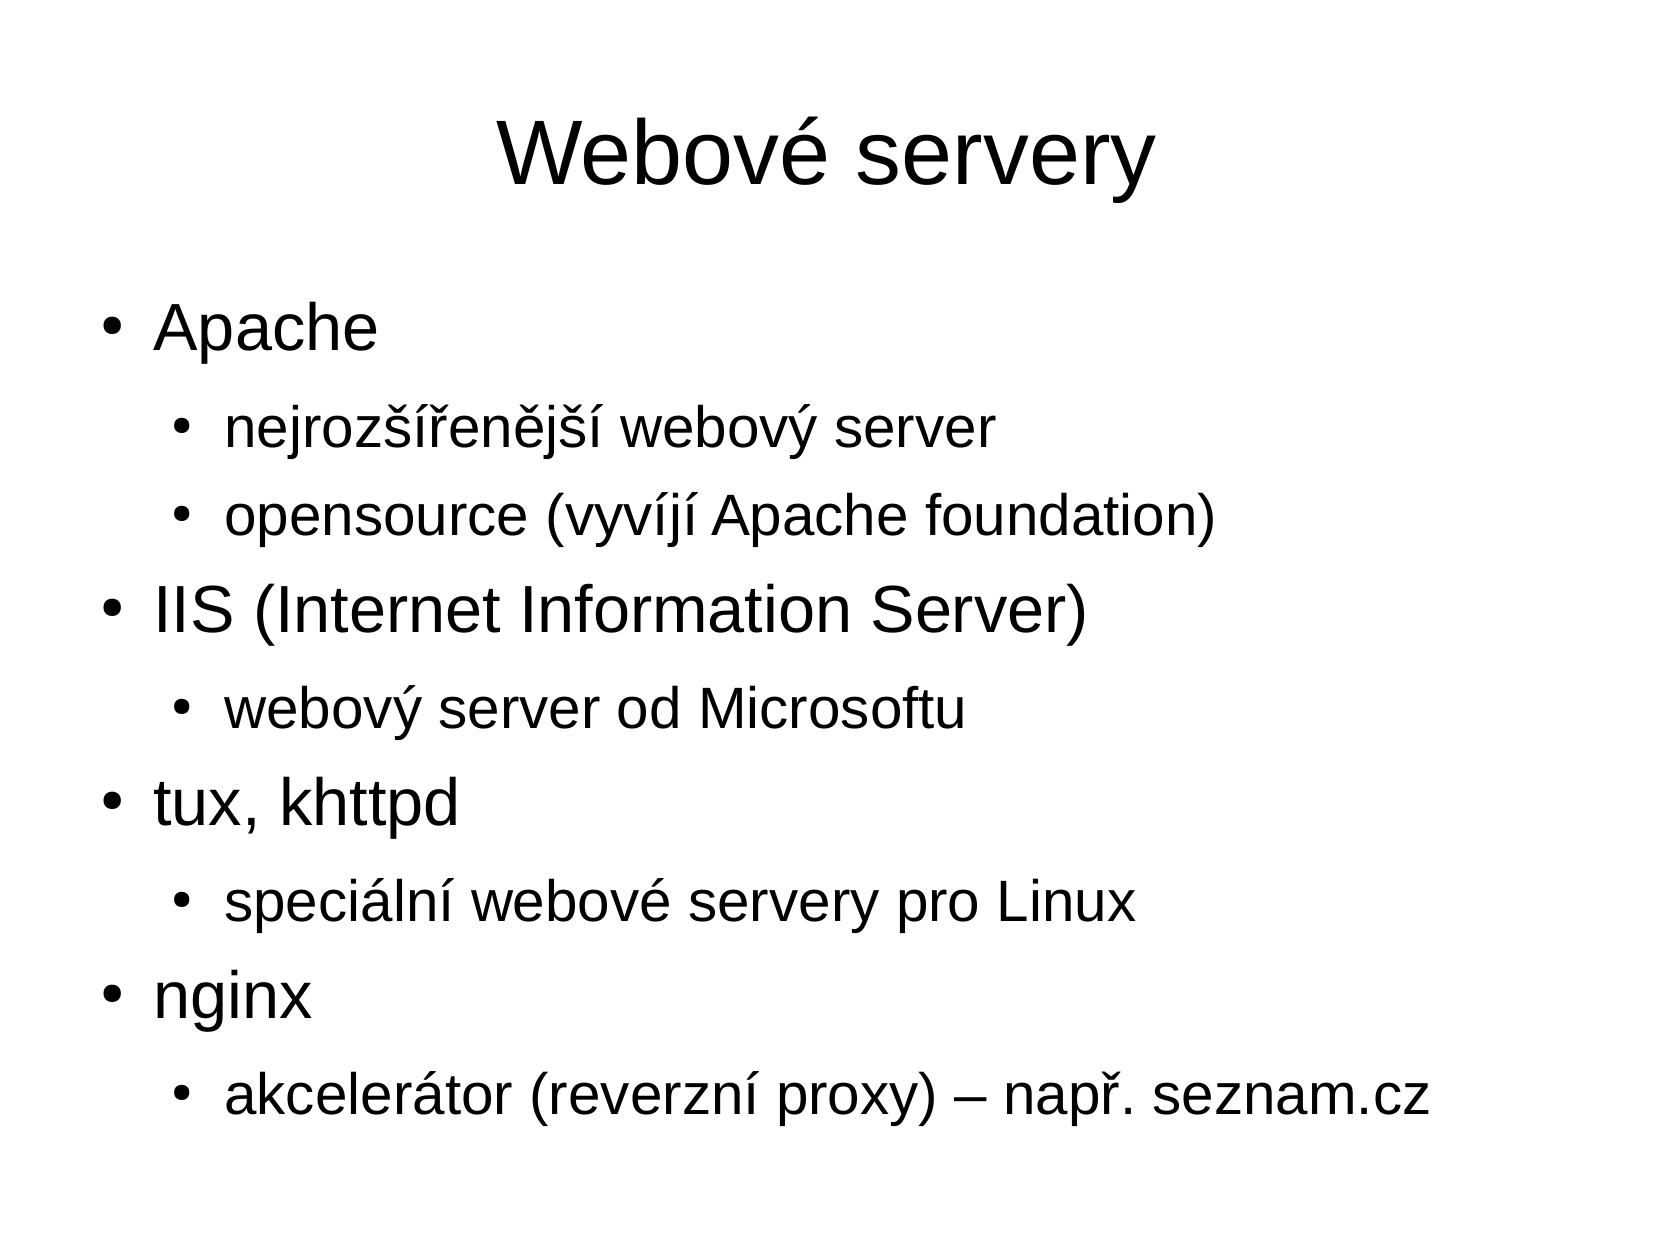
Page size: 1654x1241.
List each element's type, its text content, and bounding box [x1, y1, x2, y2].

list Apache nejrozšířenější webový server opensource (vyvíjí Apache foundation) IIS (Internet Information Server) webový server od Microsoftu tux, khttpd speciální webové servery pro Linux nginx akcelerátor (reverzní proxy) – např. seznam.cz [82, 290, 1571, 1128]
title Webové servery [82, 49, 1571, 257]
